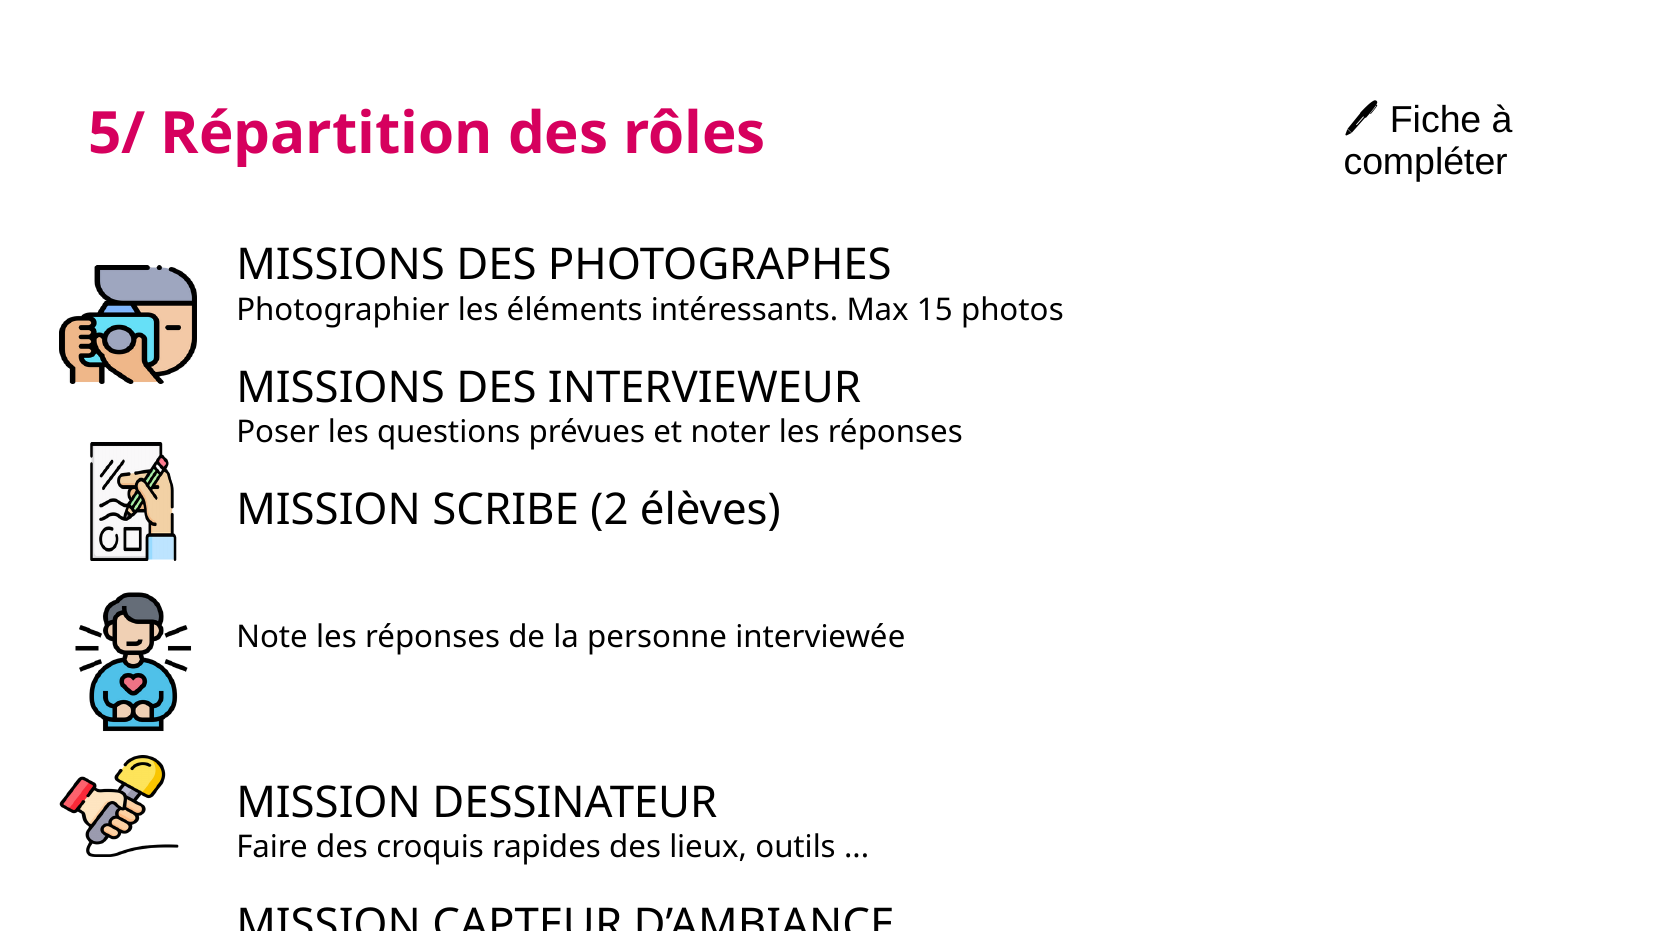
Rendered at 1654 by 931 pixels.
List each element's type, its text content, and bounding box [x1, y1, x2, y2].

text_box 🖊 ️Fiche à compléter [1328, 91, 1608, 191]
title 5/ Répartition des rôles [88, 91, 1595, 207]
text_box [59, 265, 197, 384]
text_box MISSIONS DES PHOTOGRAPHES Photographier les éléments intéressants. Max 15 photos MISSIONS DES INTERVIEWEUR Poser les questions prévues et noter les réponses MISSION SCRIBE (2 élèves) Note les réponses de la personne interviewée MISSION DESSINATEUR Faire des croquis rapides des lieux, outils ... MISSION CAPTEUR D’AMBIANCE Faire maximum 2 courts enregistrements de l’ambiance de travail de la personne [236, 236, 1206, 931]
text_box [59, 590, 207, 733]
text_box [88, 442, 178, 562]
text_box [58, 755, 179, 857]
